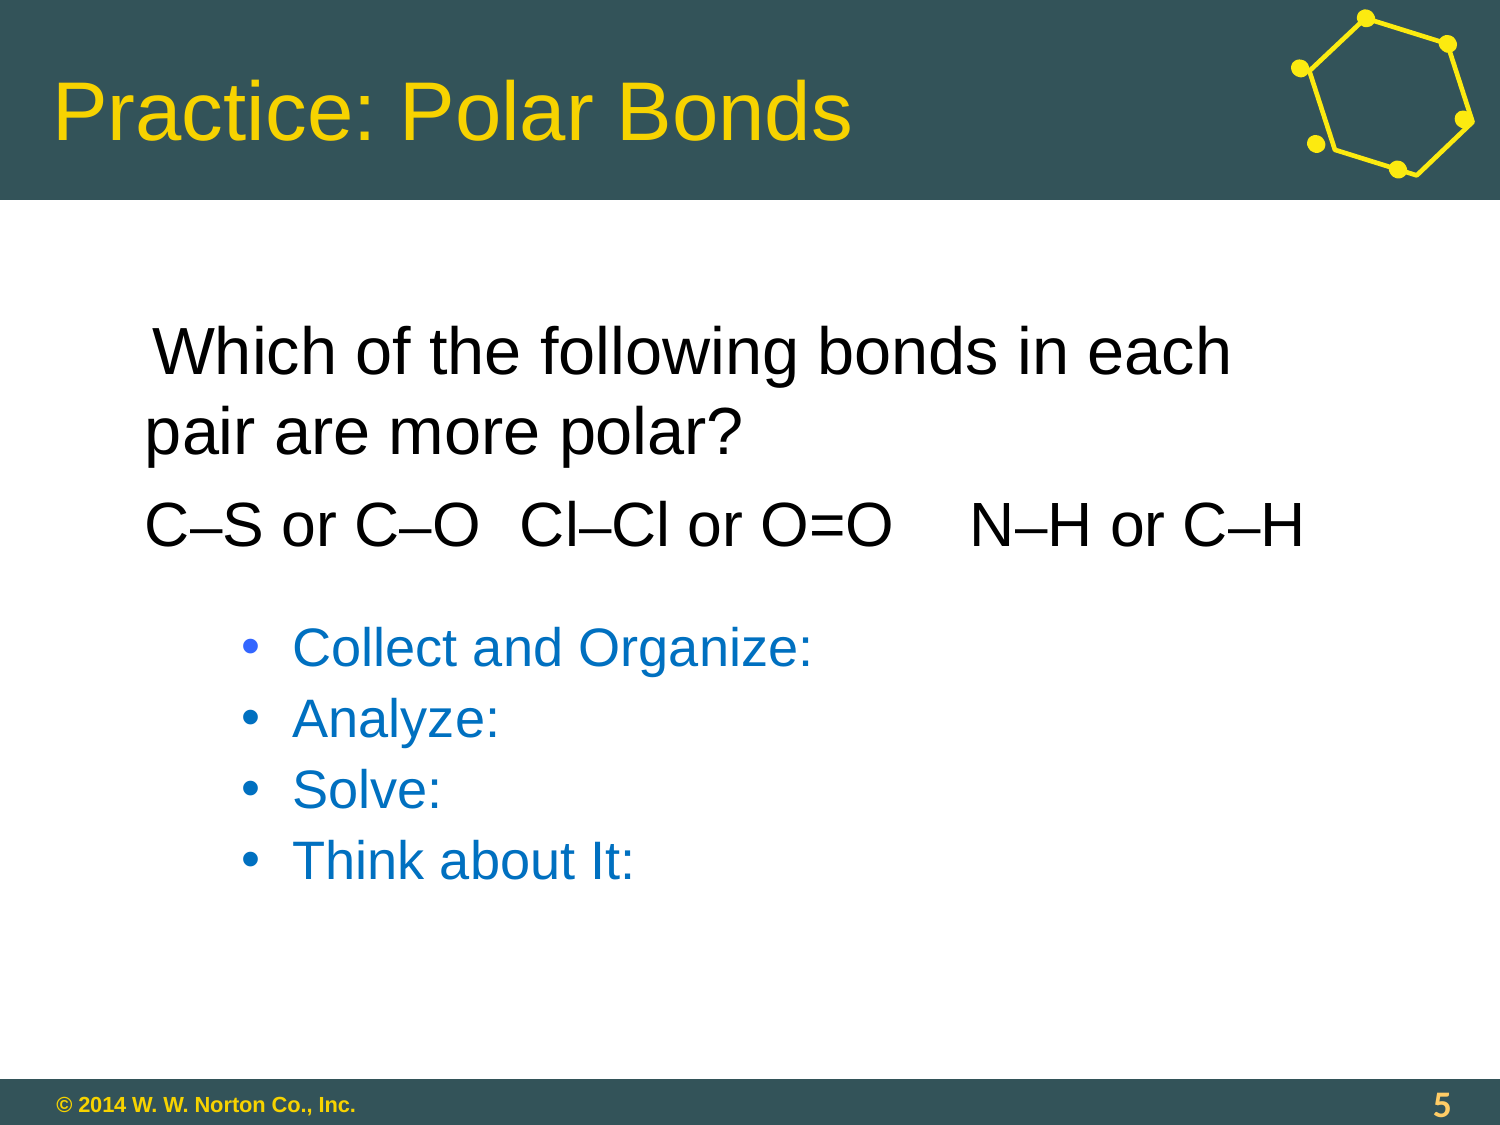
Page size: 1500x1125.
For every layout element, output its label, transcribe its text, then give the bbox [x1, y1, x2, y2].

slide_number <number> [1417, 1076, 1468, 1125]
list Which of the following bonds in each pair are more polar? C–S or C–O Cl–Cl or O=O N–H or C–H [99, 299, 1375, 625]
title Practice: Polar Bonds [37, 19, 1118, 195]
text_box Collect and Organize: Analyze: Solve: Think about It: [187, 612, 994, 899]
